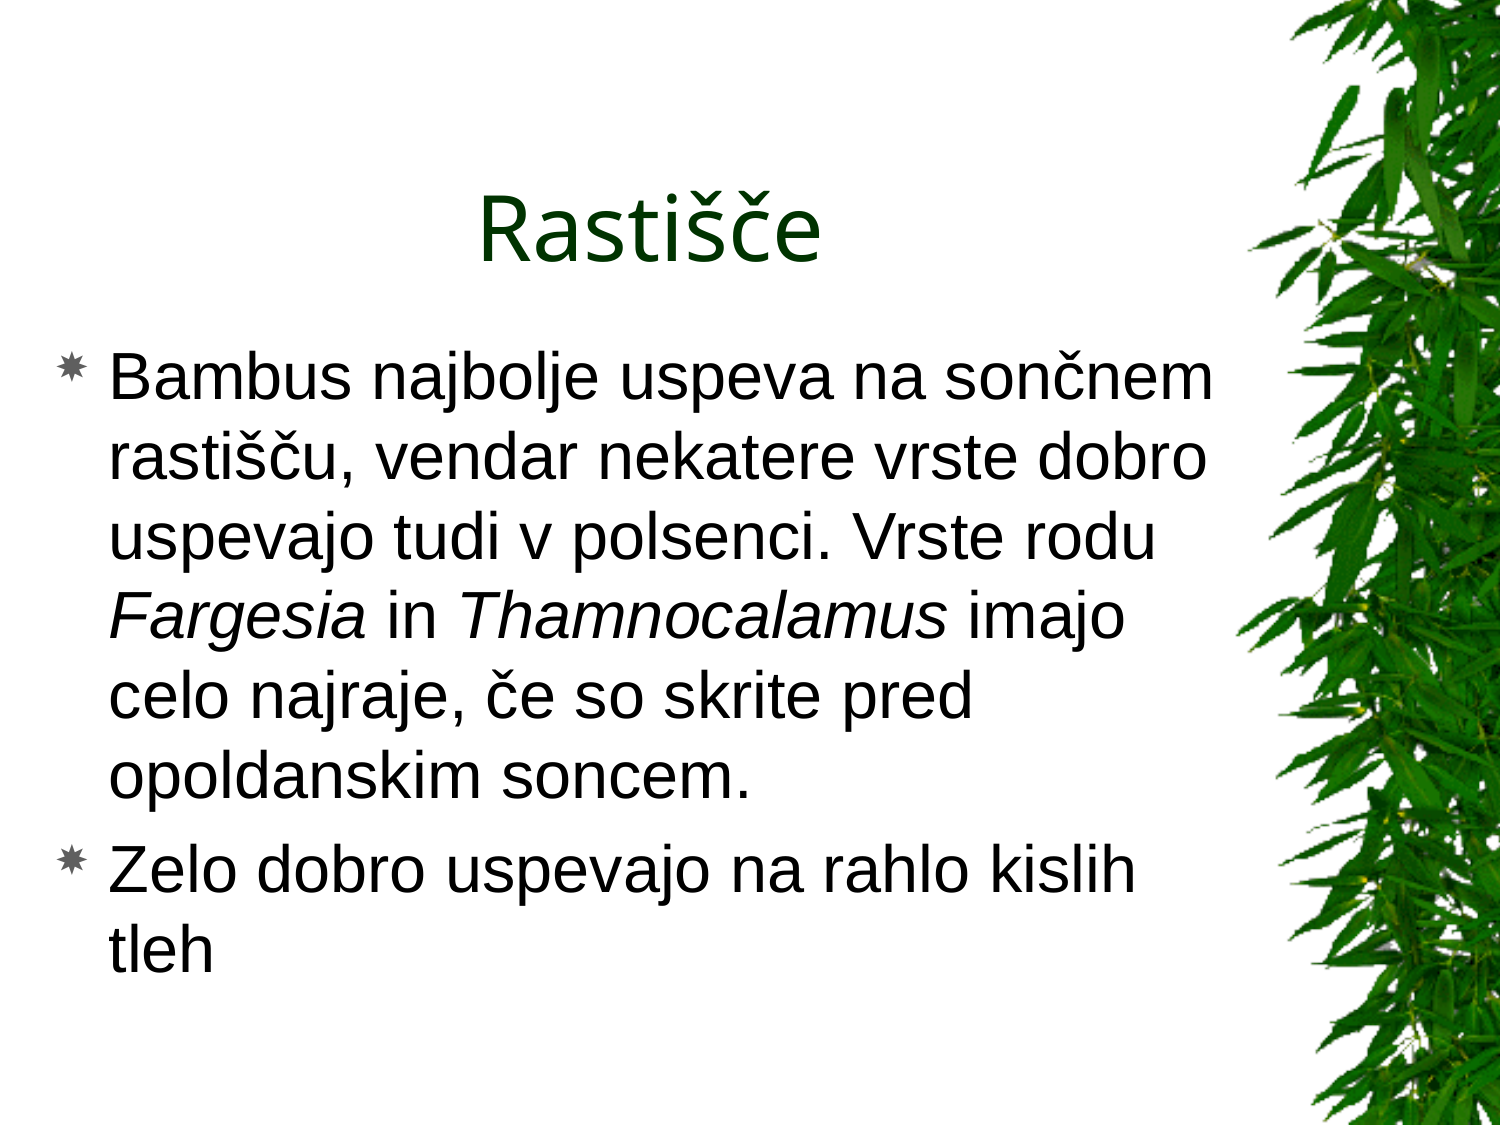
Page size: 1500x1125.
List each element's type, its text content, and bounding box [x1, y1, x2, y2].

list Bambus najbolje uspeva na sončnem rastišču, vendar nekatere vrste dobro uspevajo tudi v polsenci. Vrste rodu Fargesia in Thamnocalamus imajo celo najraje, če so skrite pred opoldanskim soncem. Zelo dobro uspevajo na rahlo kislih tleh [37, 324, 1275, 1000]
title Rastišče [37, 162, 1263, 288]
picture [1206, 0, 1500, 1125]
